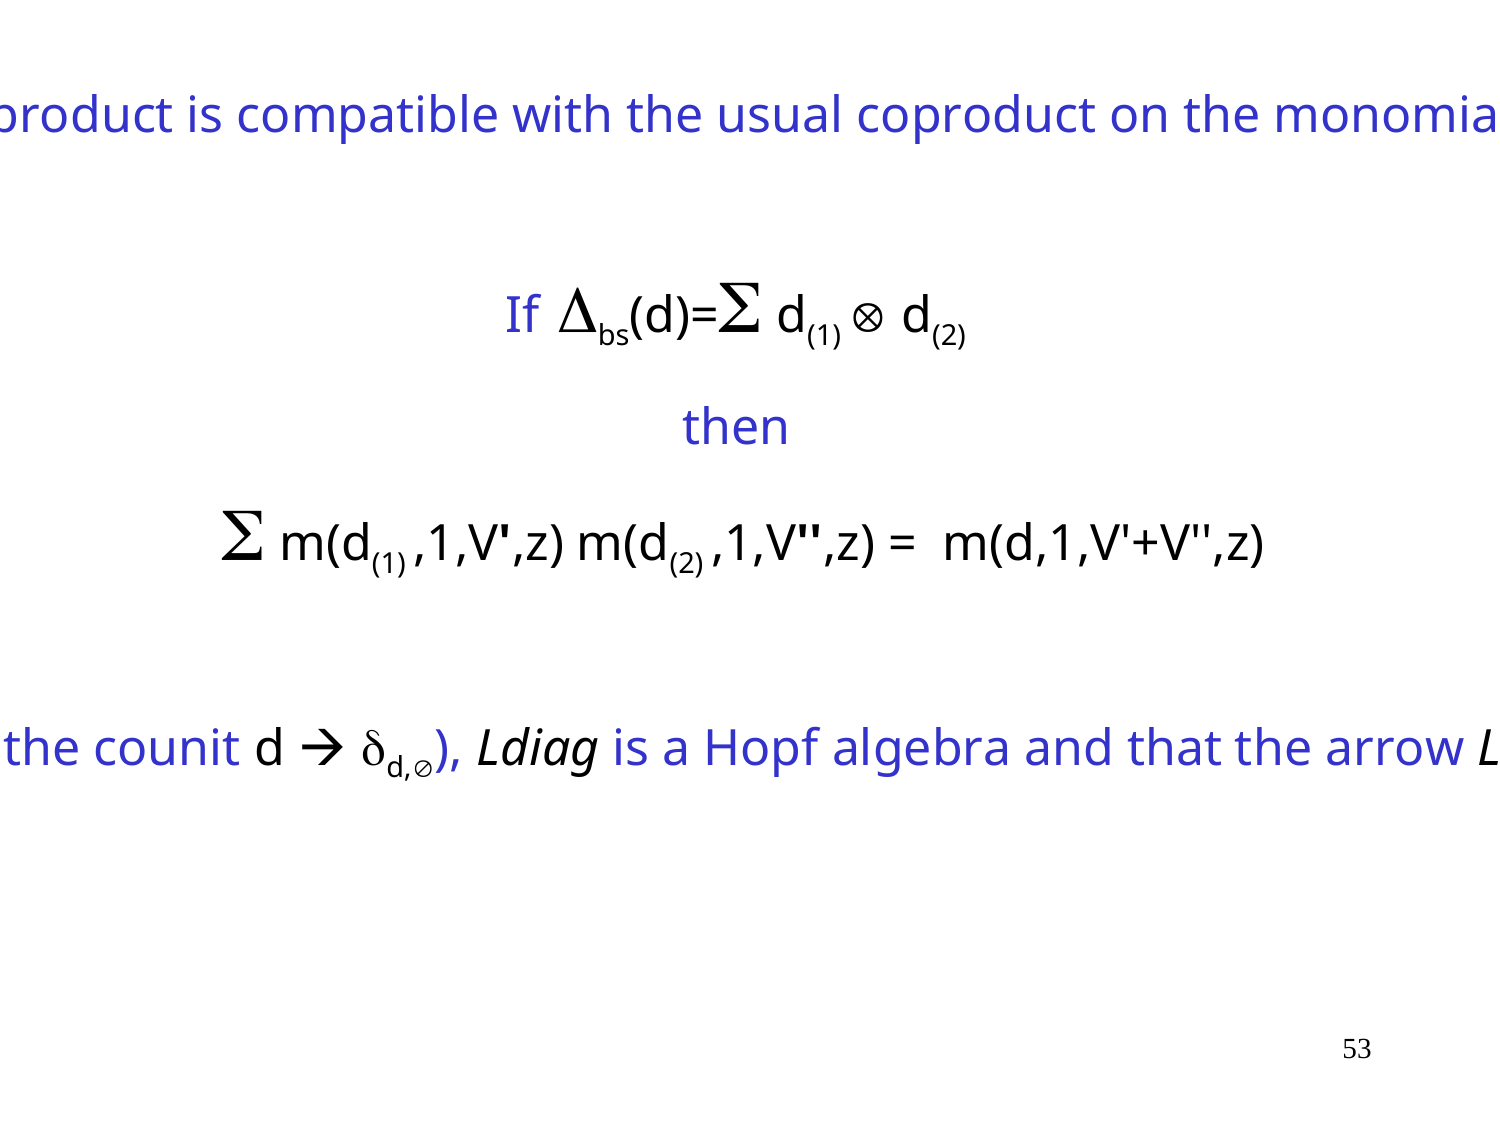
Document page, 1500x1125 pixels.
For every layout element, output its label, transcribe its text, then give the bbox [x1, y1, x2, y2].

text_box It can be shown that, with this structure (product with unit, coproduct and the counit d  d,), Ldiag is a Hopf algebra and that the arrow LdiagDiag endows Diag with a structure of Hopf algebra. [0, 707, 1500, 792]
text_box This coproduct is compatible with the usual coproduct on the monomials. [0, 74, 1500, 159]
text_box If bs(d)= d(1)  d(2) then  m(d(1) ,1,V',z) m(d(2) ,1,V'',z) = m(d,1,V'+V'',z)‏ [95, 249, 1392, 587]
